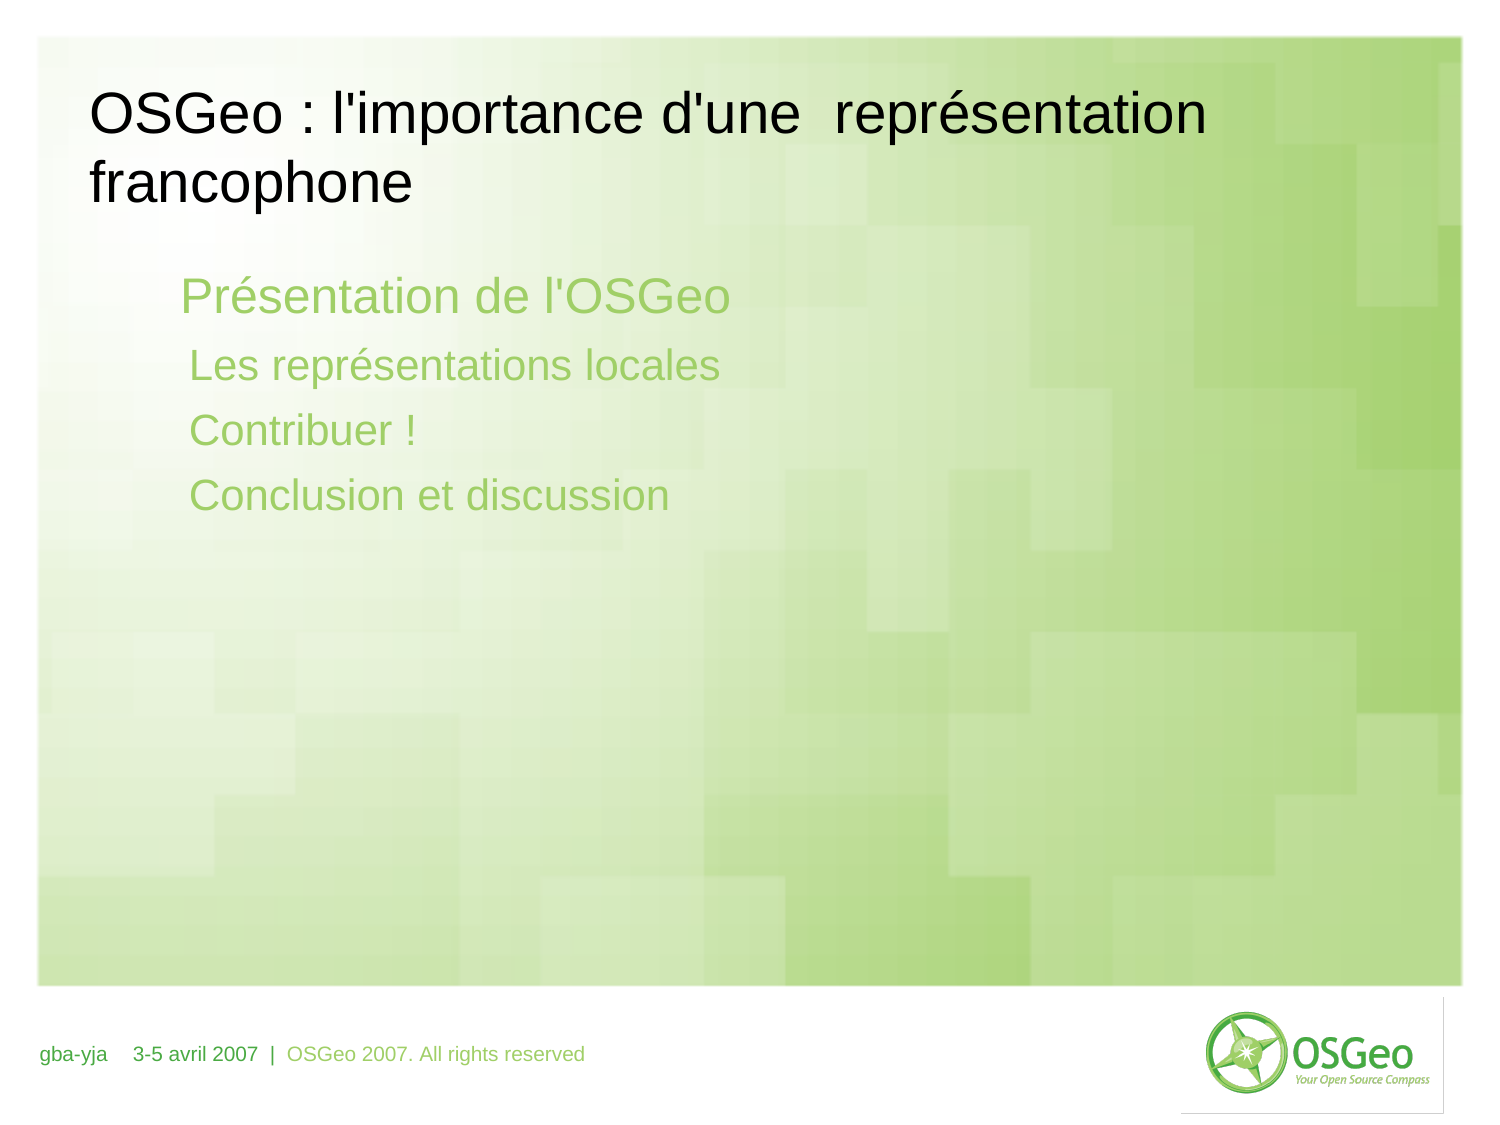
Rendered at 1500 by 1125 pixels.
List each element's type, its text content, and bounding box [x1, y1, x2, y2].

text_box OSGeo : l'importance d'une représentation francophone [75, 99, 1241, 217]
text_box Présentation de l'OSGeo Les représentations locales Contribuer ! Conclusion et discussion [137, 274, 1064, 579]
text_box 3-5 avril 2007 | OSGeo 2007. All rights reserved [118, 1034, 738, 1074]
text_box gba-yja [24, 1034, 118, 1074]
picture [0, 1, 1500, 1124]
